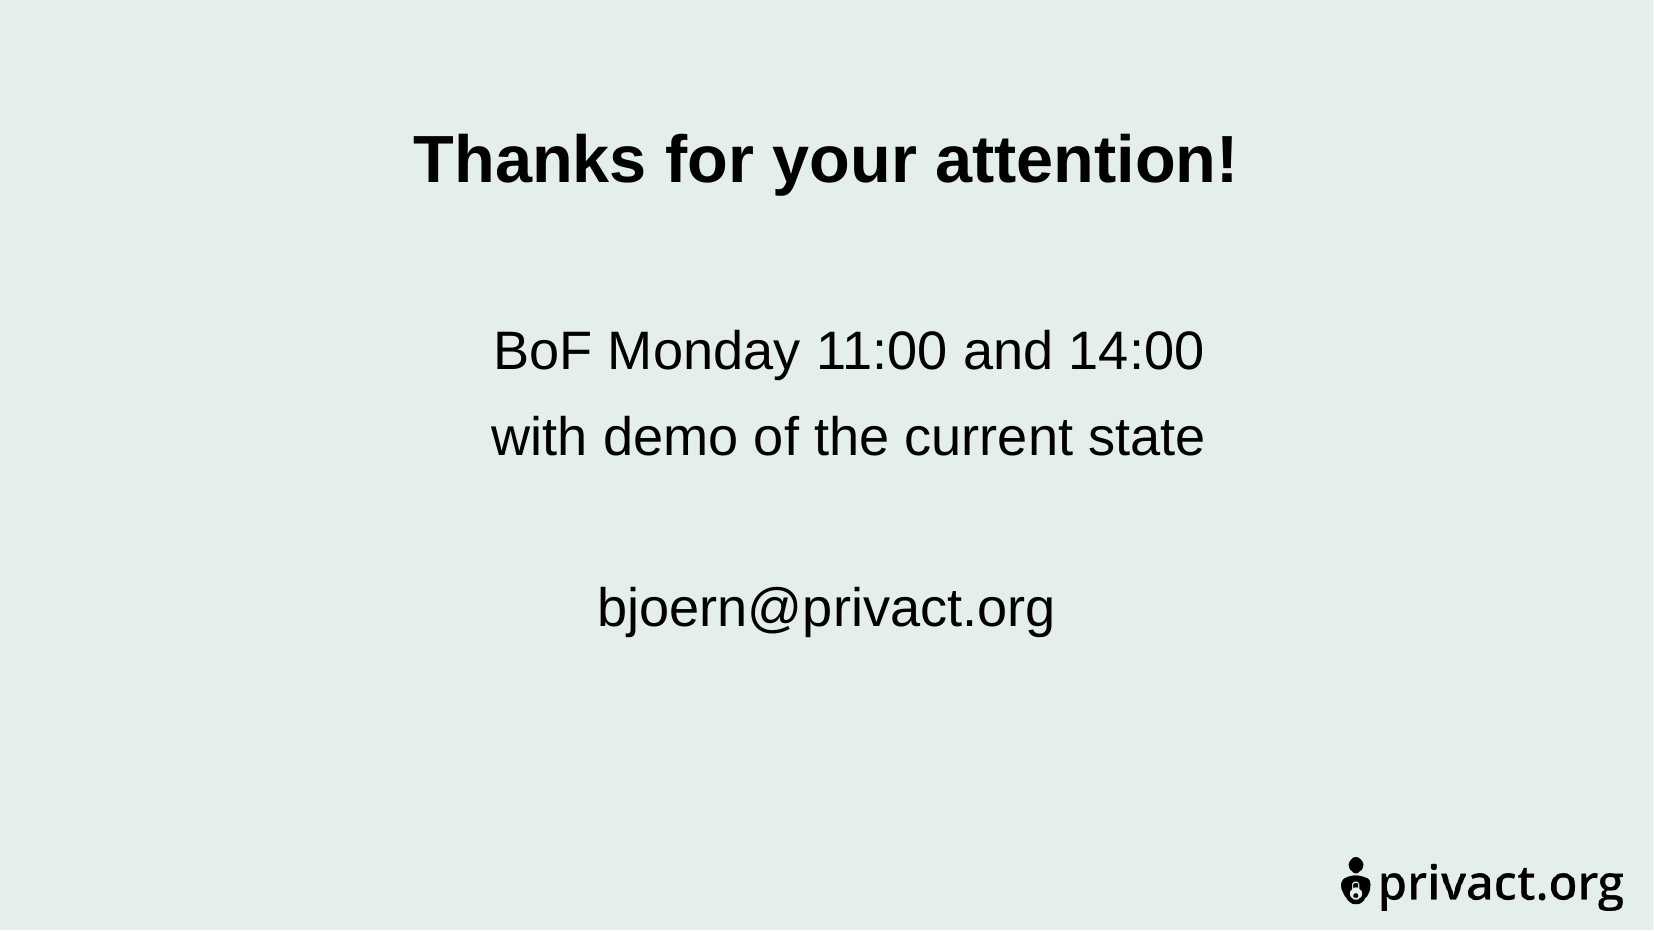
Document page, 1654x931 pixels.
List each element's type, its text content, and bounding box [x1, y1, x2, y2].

picture [1341, 857, 1623, 911]
text_box Thanks for your attention! BoF Monday 11:00 and 14:00 with demo of the current state bjoern@privact.org [20, 114, 1633, 717]
